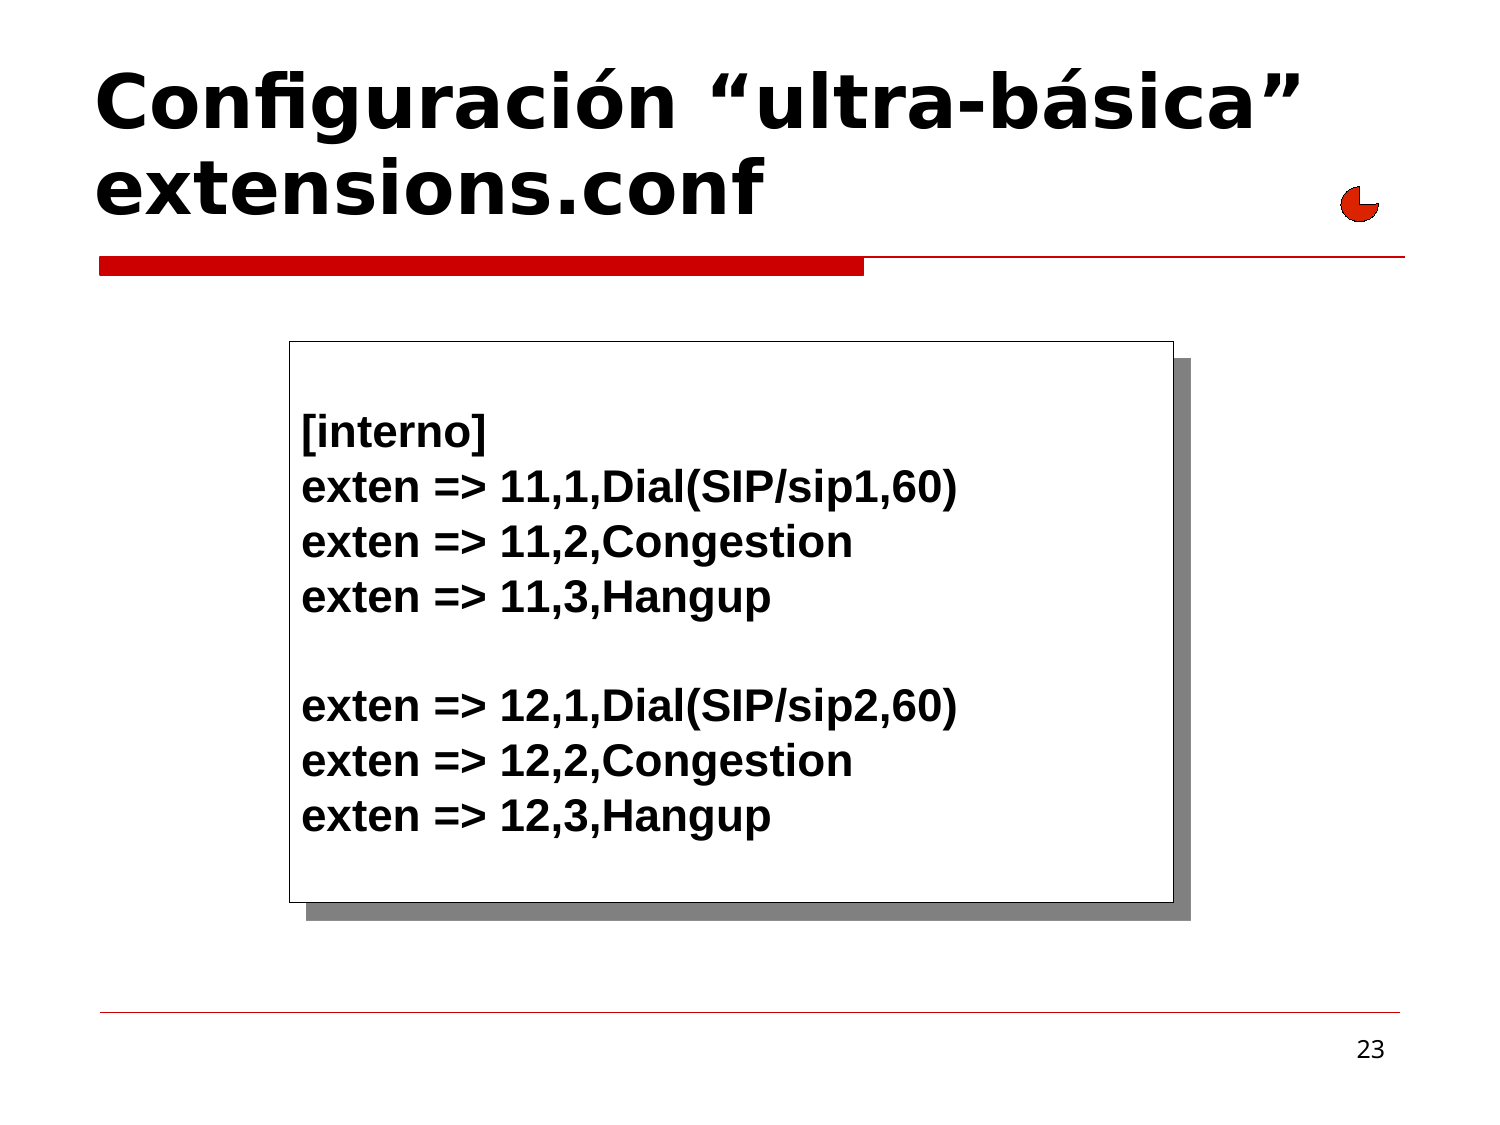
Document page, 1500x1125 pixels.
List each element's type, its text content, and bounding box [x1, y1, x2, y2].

text_box [1340, 186, 1379, 222]
text_box [interno] exten => 11,1,Dial(SIP/sip1,60) exten => 11,2,Congestion exten => 11,3,Hangup exten => 12,1,Dial(SIP/sip2,60) exten => 12,2,Congestion exten => 12,3,Hangup [289, 341, 1174, 903]
title Configuración “ultra-básica” extensions.conf [94, 42, 1407, 250]
